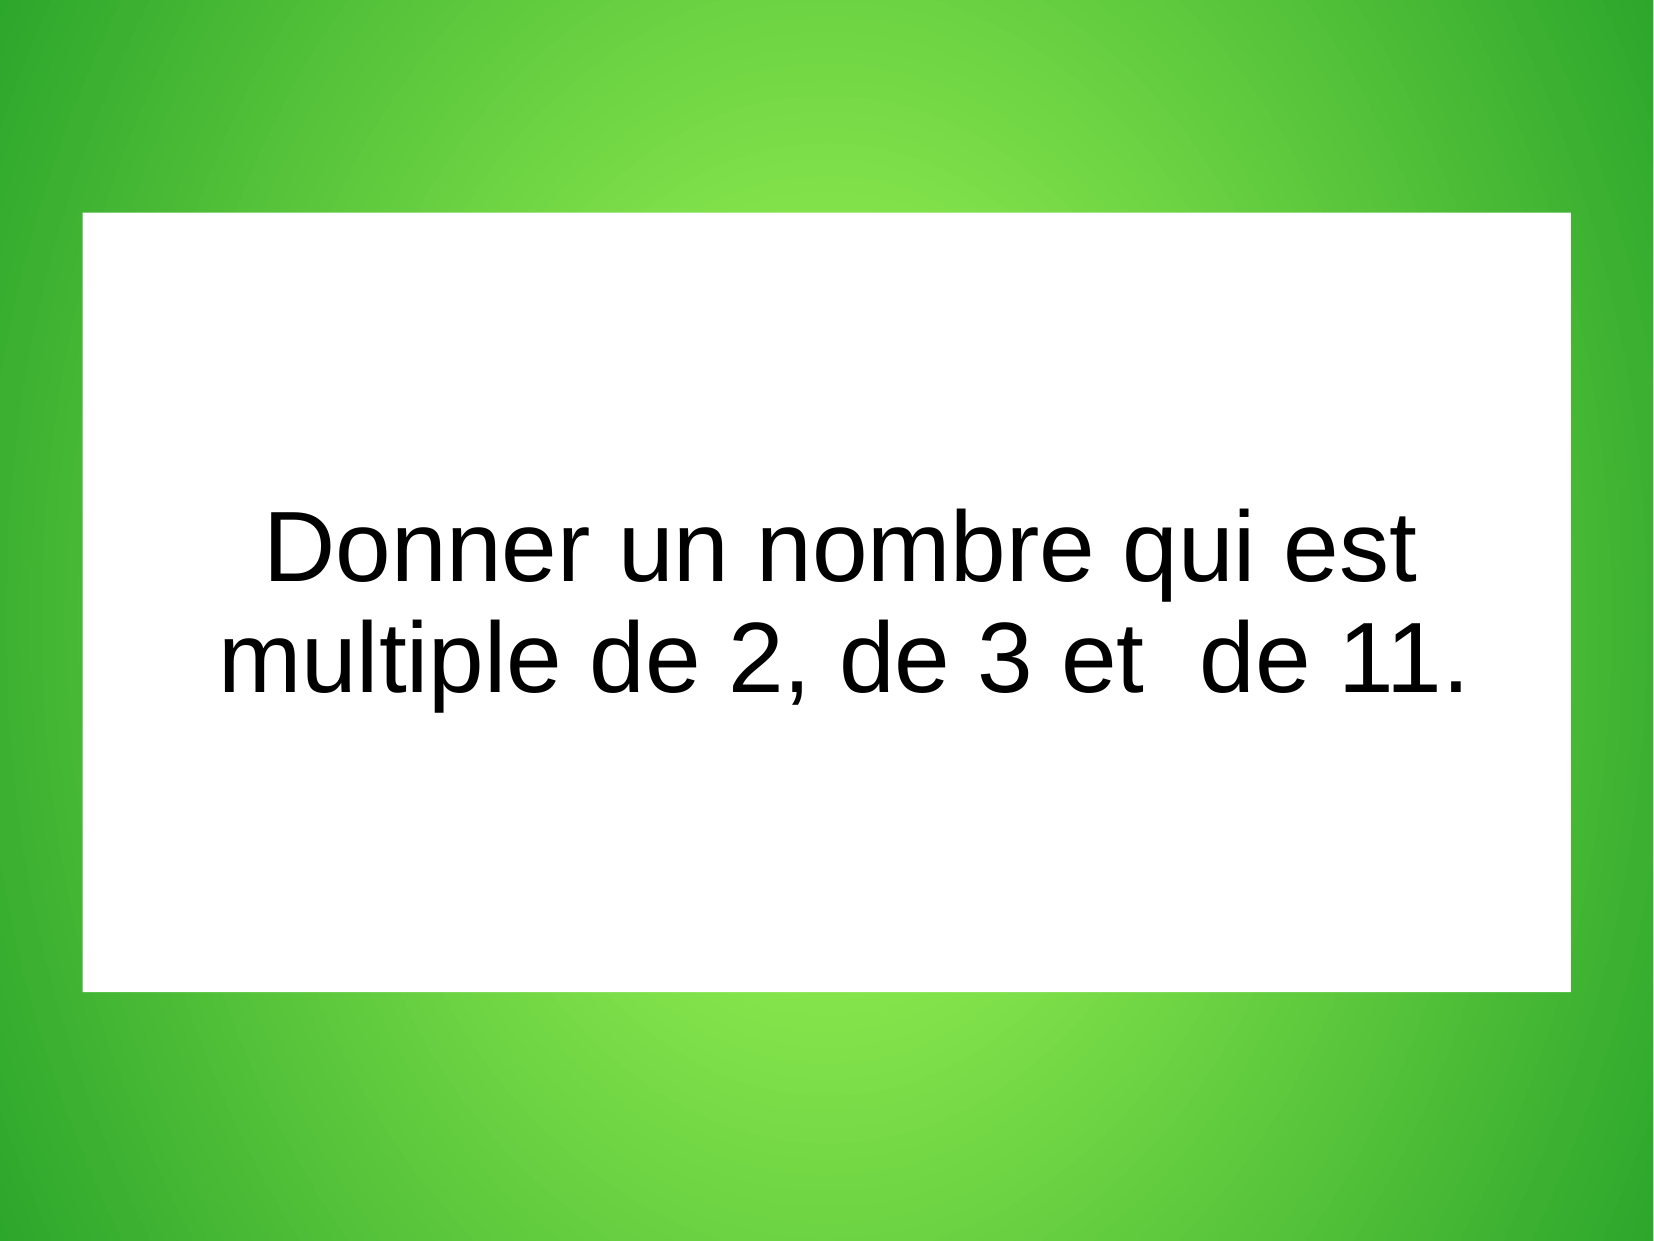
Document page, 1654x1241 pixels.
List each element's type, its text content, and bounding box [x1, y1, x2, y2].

subtitle Donner un nombre qui est multiple de 2, de 3 et de 11. [82, 212, 1571, 993]
picture [0, 0, 1654, 1241]
text_box [98, 487, 1559, 754]
